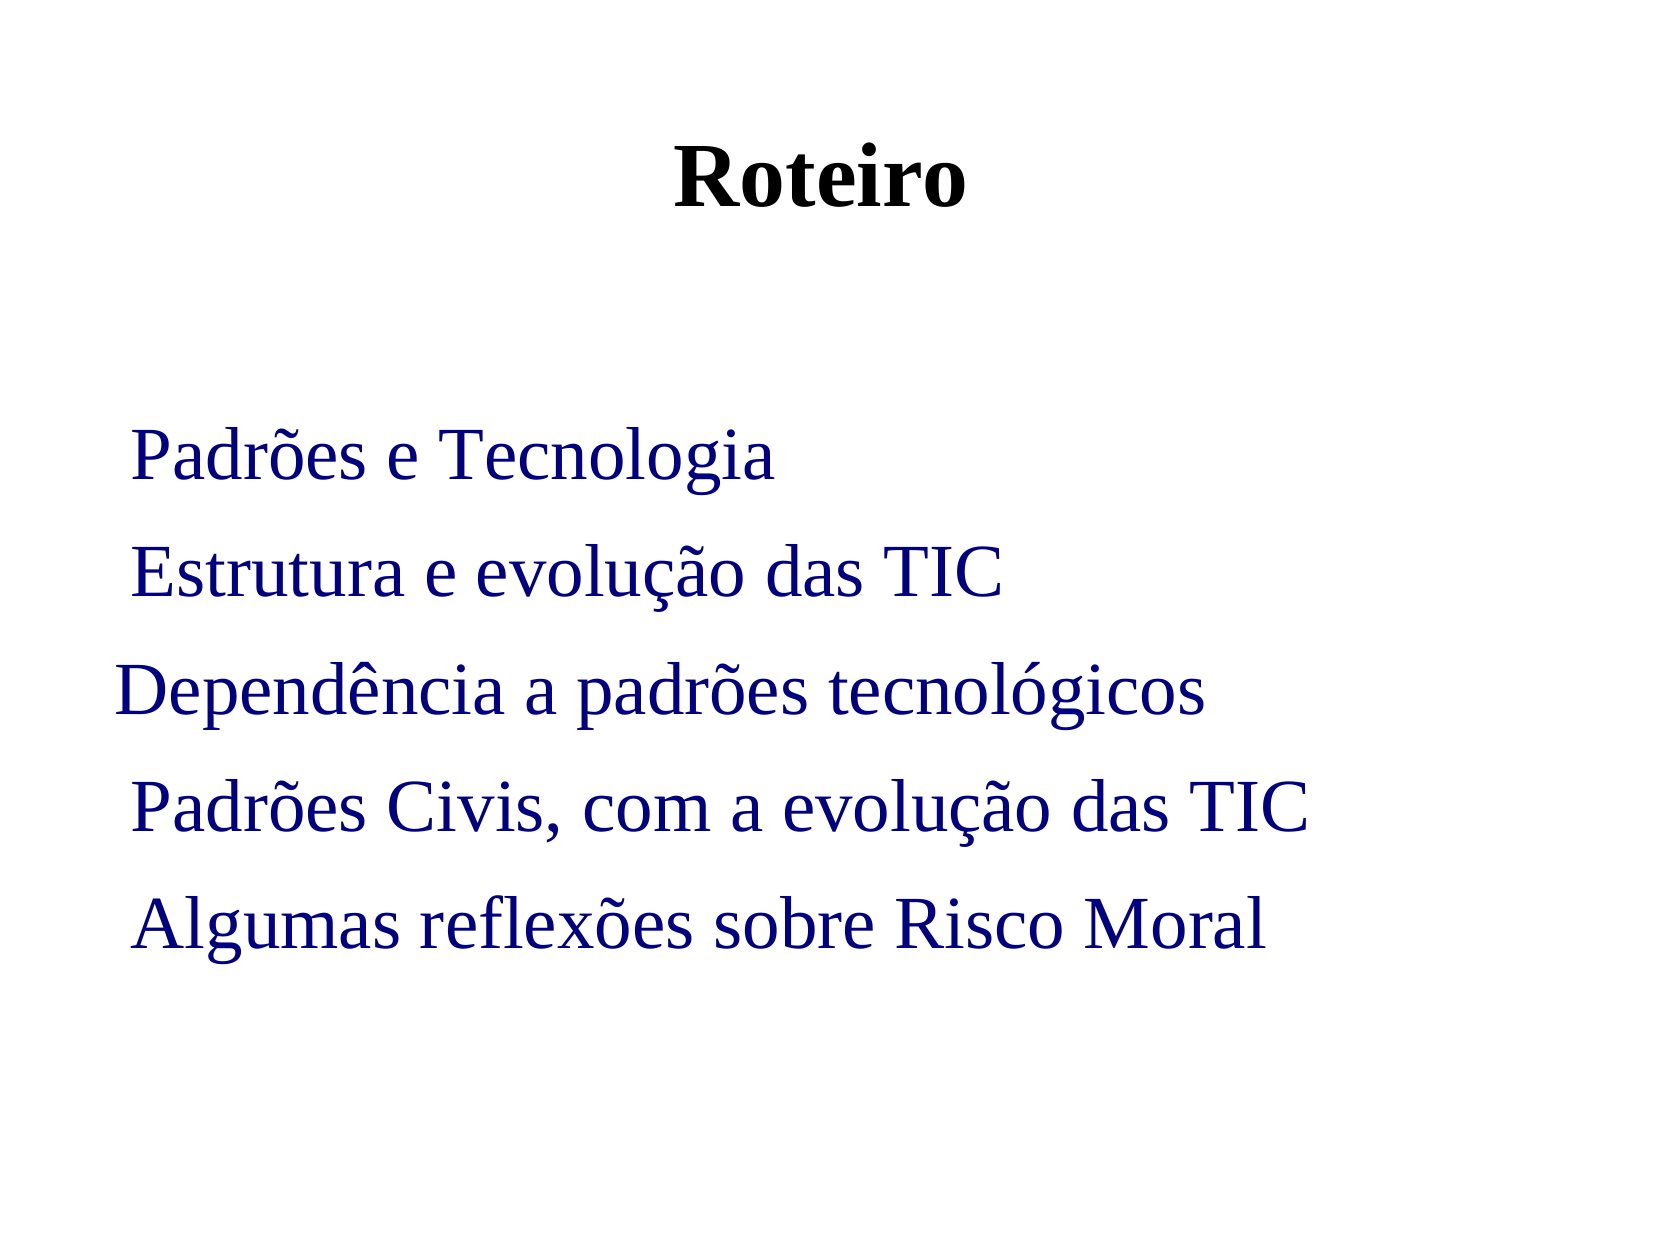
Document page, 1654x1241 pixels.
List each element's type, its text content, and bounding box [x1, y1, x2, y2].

title Roteiro [100, 81, 1543, 269]
text_box Padrões e Tecnologia Estrutura e evolução das TIC Dependência a padrões tecnológicos Padrões Civis, com a evolução das TIC Algumas reflexões sobre Risco Moral [76, 396, 1539, 1053]
